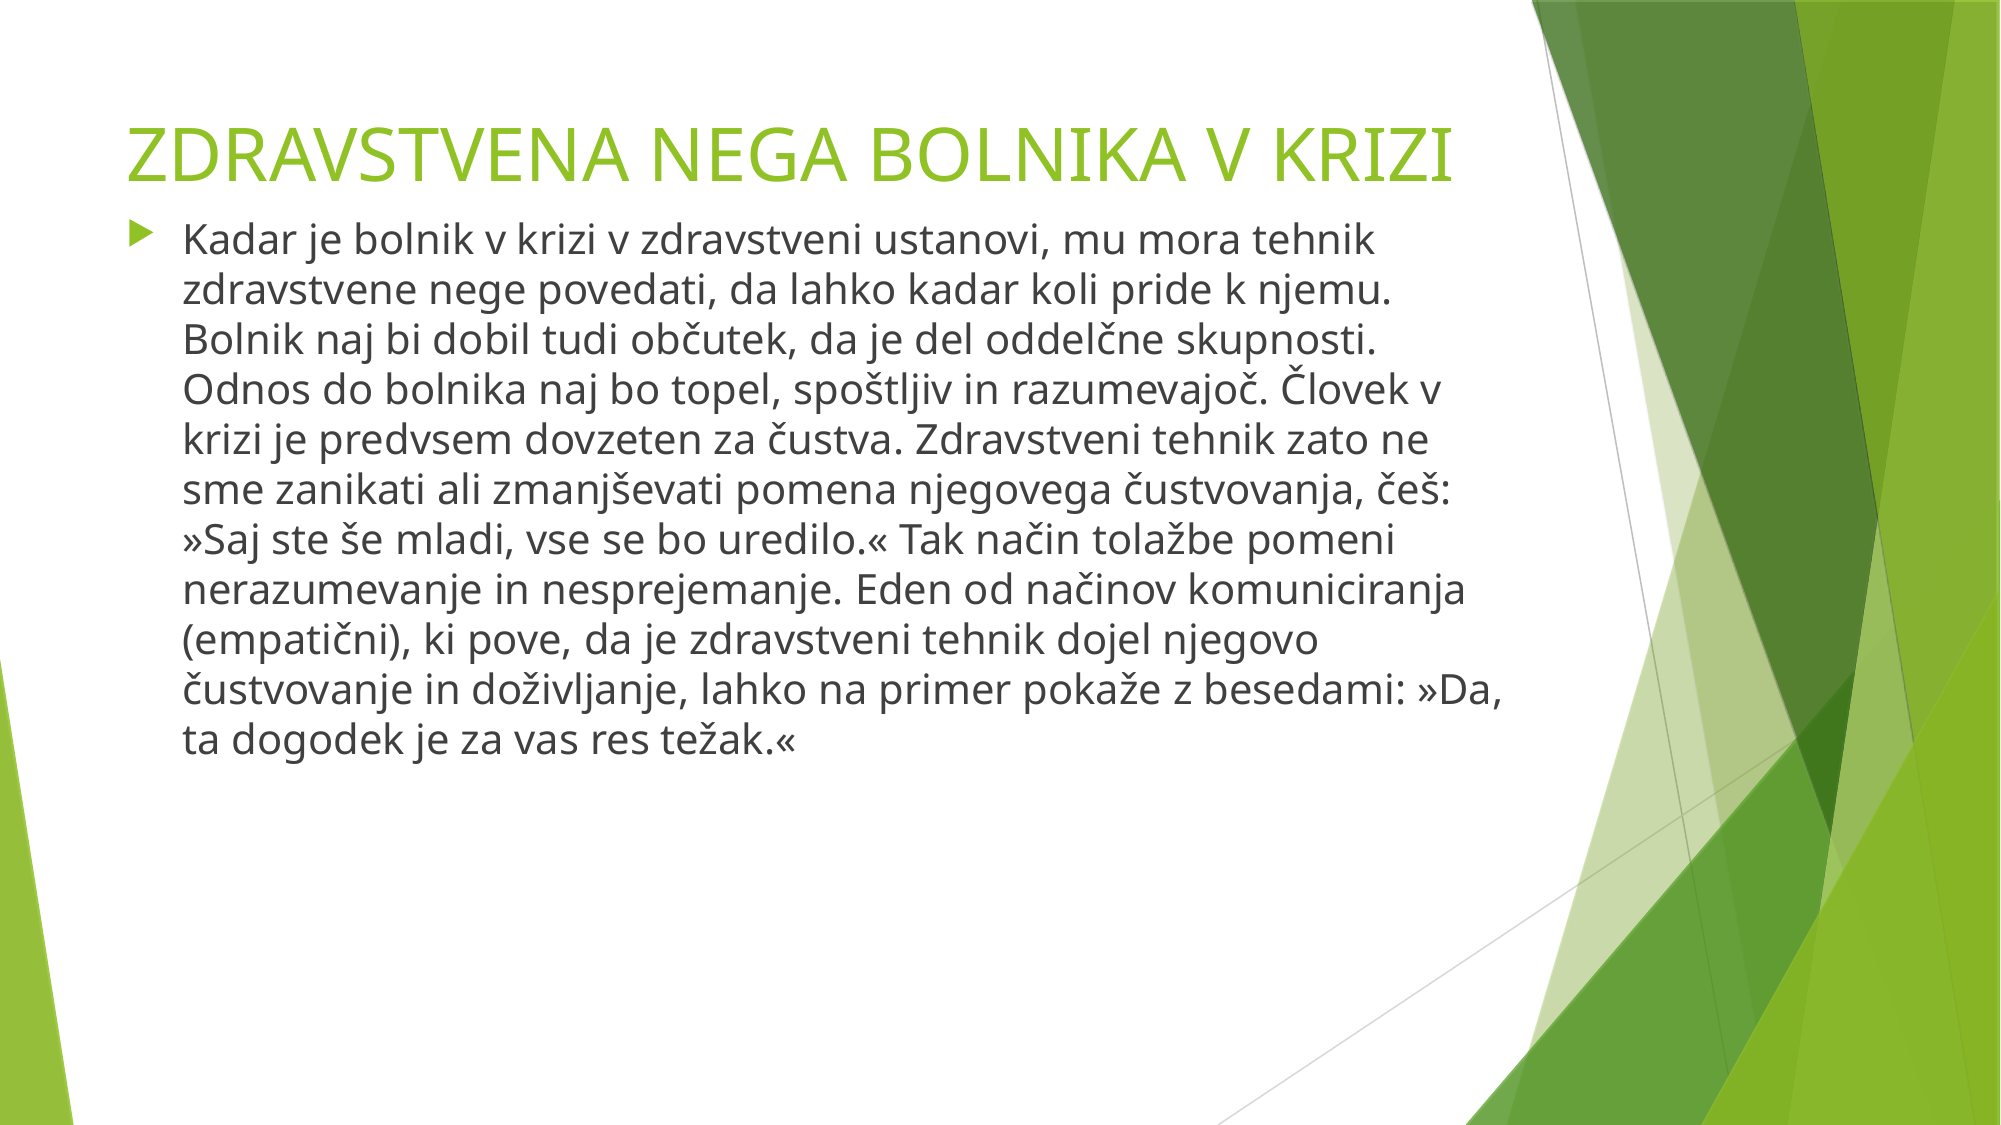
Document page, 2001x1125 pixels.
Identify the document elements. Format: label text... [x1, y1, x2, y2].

title ZDRAVSTVENA NEGA BOLNIKA V KRIZI [111, 99, 1522, 204]
list Kadar je bolnik v krizi v zdravstveni ustanovi, mu mora tehnik zdravstvene nege povedati, da lahko kadar koli pride k njemu. Bolnik naj bi dobil tudi občutek, da je del oddelčne skupnosti. Odnos do bolnika naj bo topel, spoštljiv in razumevajoč. Človek v krizi je predvsem dovzeten za čustva. Zdravstveni tehnik zato ne sme zanikati ali zmanjševati pomena njegovega čustvovanja, češ: »Saj ste še mladi, vse se bo uredilo.« Tak način tolažbe pomeni nerazumevanje in nesprejemanje. Eden od načinov komuniciranja (empatični), ki pove, da je zdravstveni tehnik dojel njegovo čustvovanje in doživljanje, lahko na primer pokaže z besedami: »Da, ta dogodek je za vas res težak.« [111, 204, 1522, 1036]
